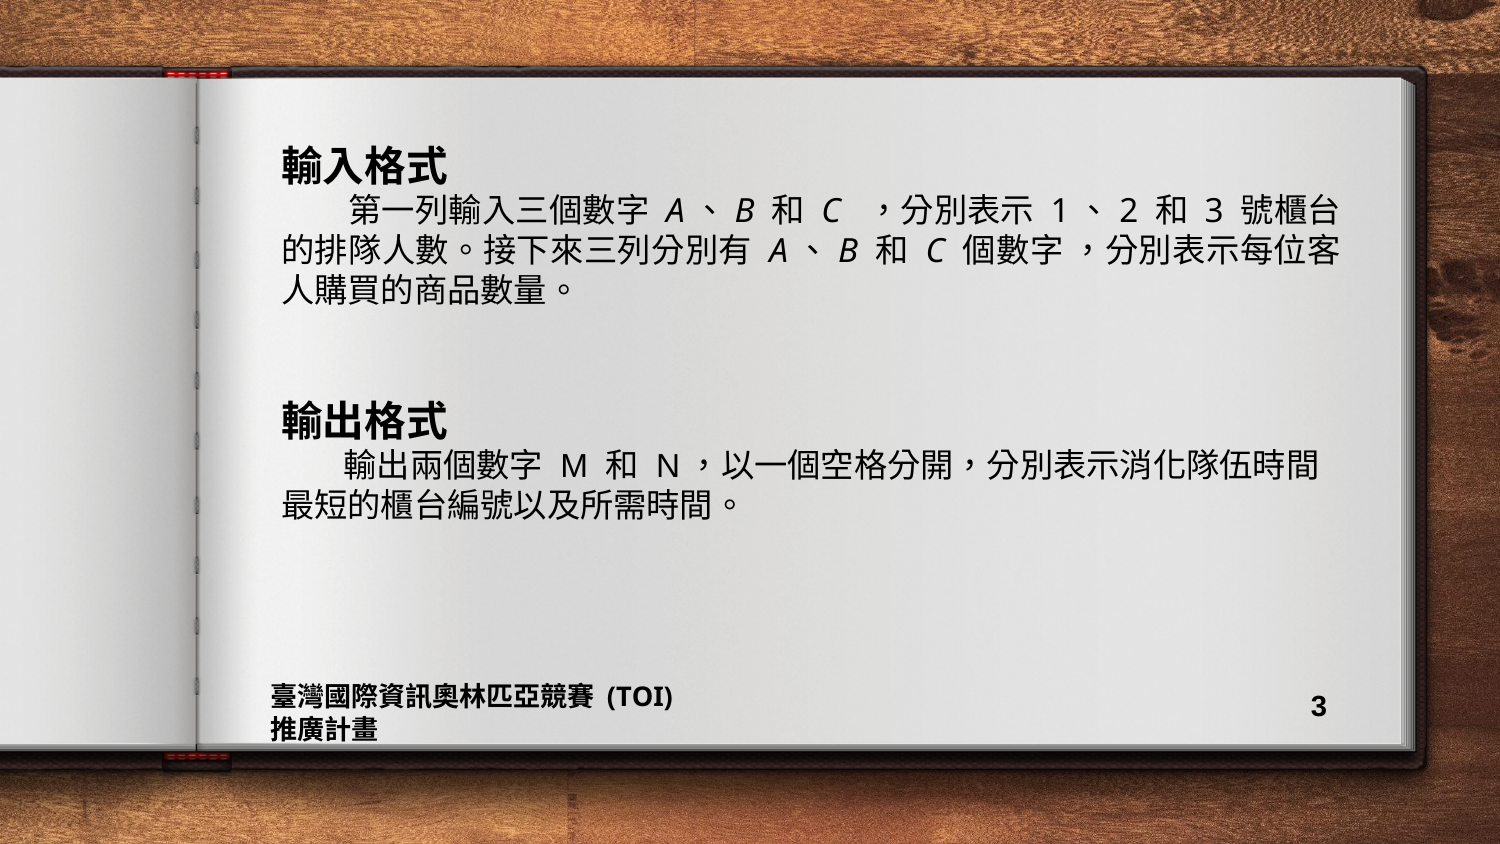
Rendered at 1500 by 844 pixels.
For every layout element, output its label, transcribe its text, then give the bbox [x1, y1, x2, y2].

text_box 輸入格式 第一列輸入三個數字 A、B 和 C ，分別表示 1、2 和 3 號櫃台的排隊人數。接下來三列分別有 A、B 和 C 個數字 ，分別表示每位客人購買的商品數量。 [266, 132, 1356, 364]
text_box 3 [1295, 672, 1386, 737]
text_box 輸出格式 輸出兩個數字 M 和 N，以一個空格分開，分別表示消化隊伍時間最短的櫃台編號以及所需時間。 [266, 387, 1368, 492]
